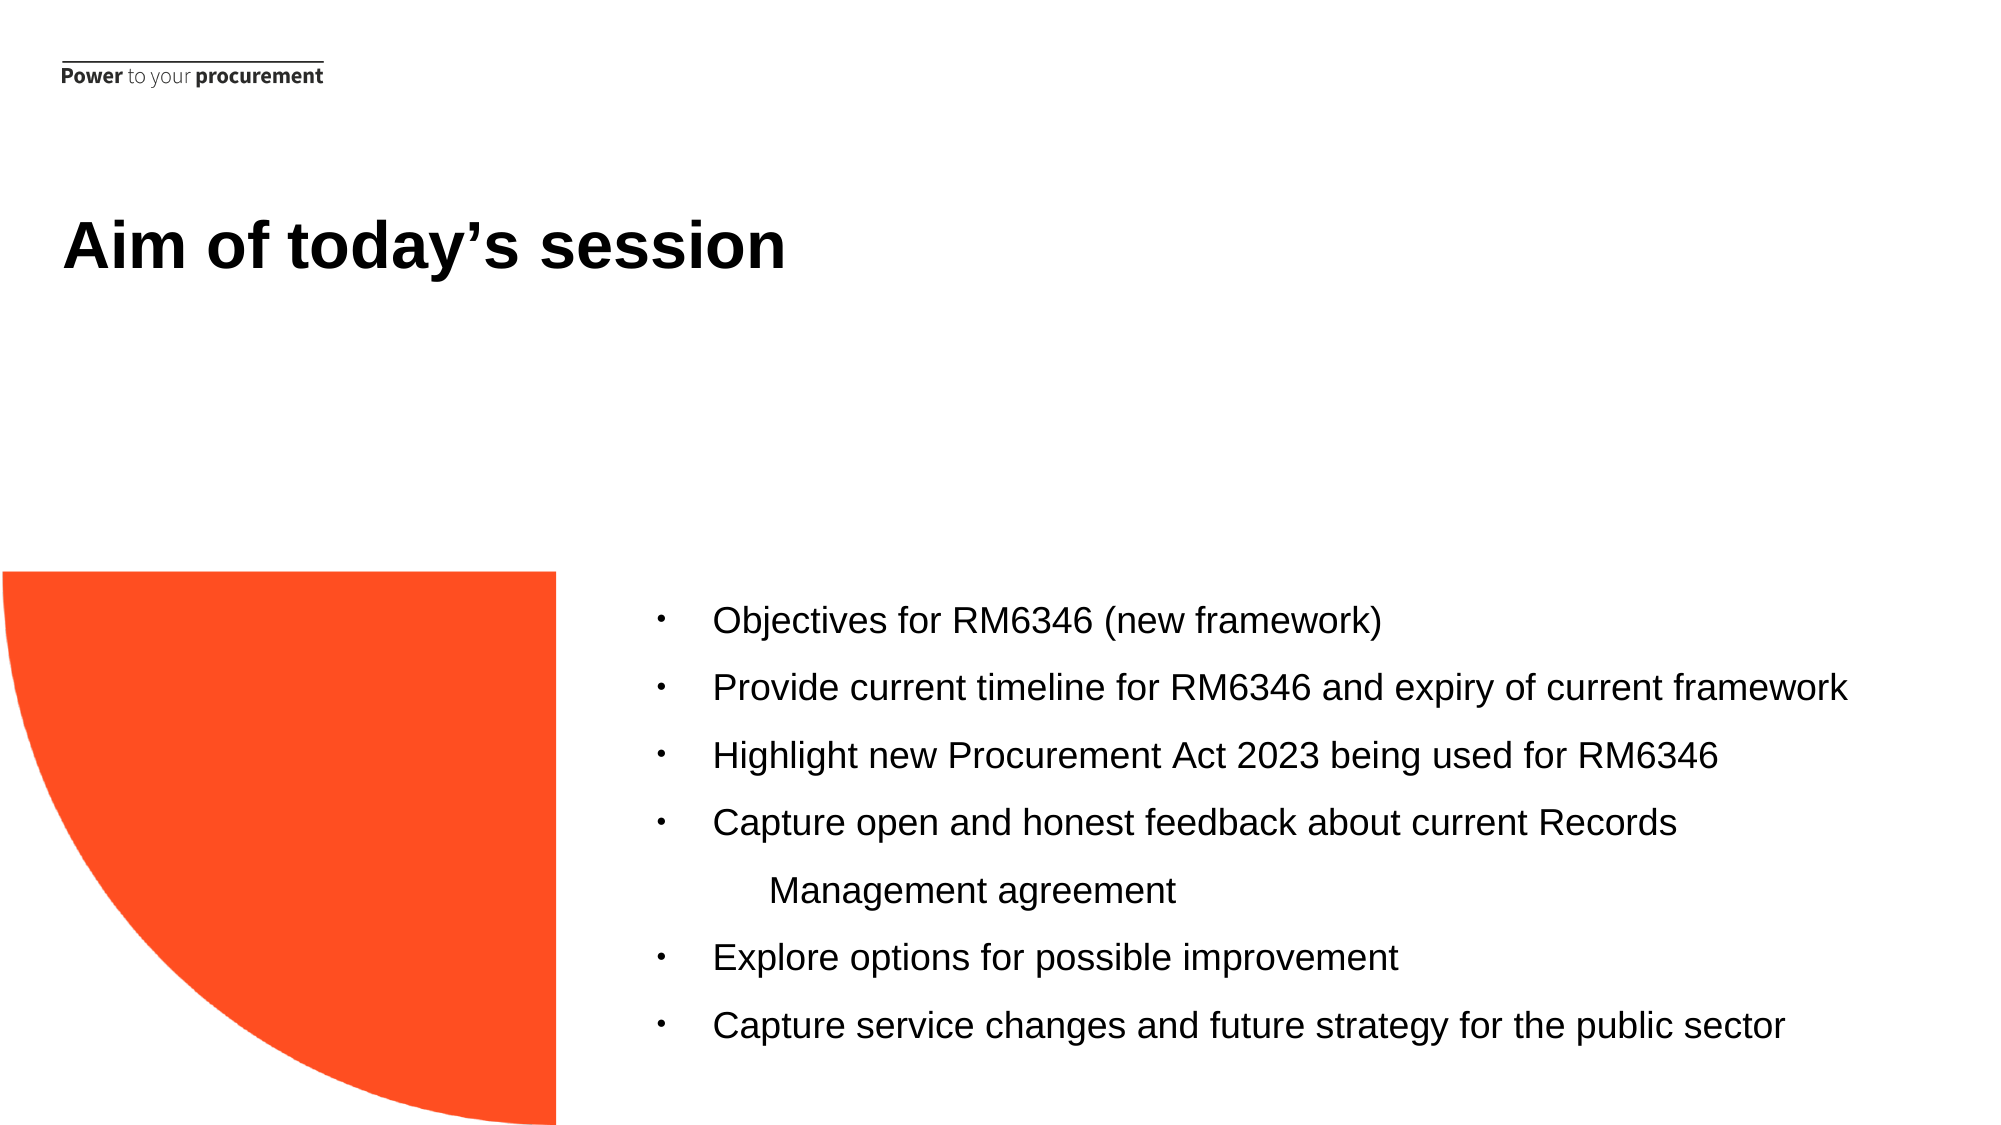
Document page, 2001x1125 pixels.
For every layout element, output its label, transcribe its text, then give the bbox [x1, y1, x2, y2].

title Objectives for RM6346 (new framework) Provide current timeline for RM6346 and expiry of current framework Highlight new Procurement Act 2023 being used for RM6346 Capture open and honest feedback about current Records Management agreement Explore options for possible improvement Capture service changes and future strategy for the public sector [618, 573, 1893, 989]
title Aim of today’s session [62, 202, 1419, 341]
